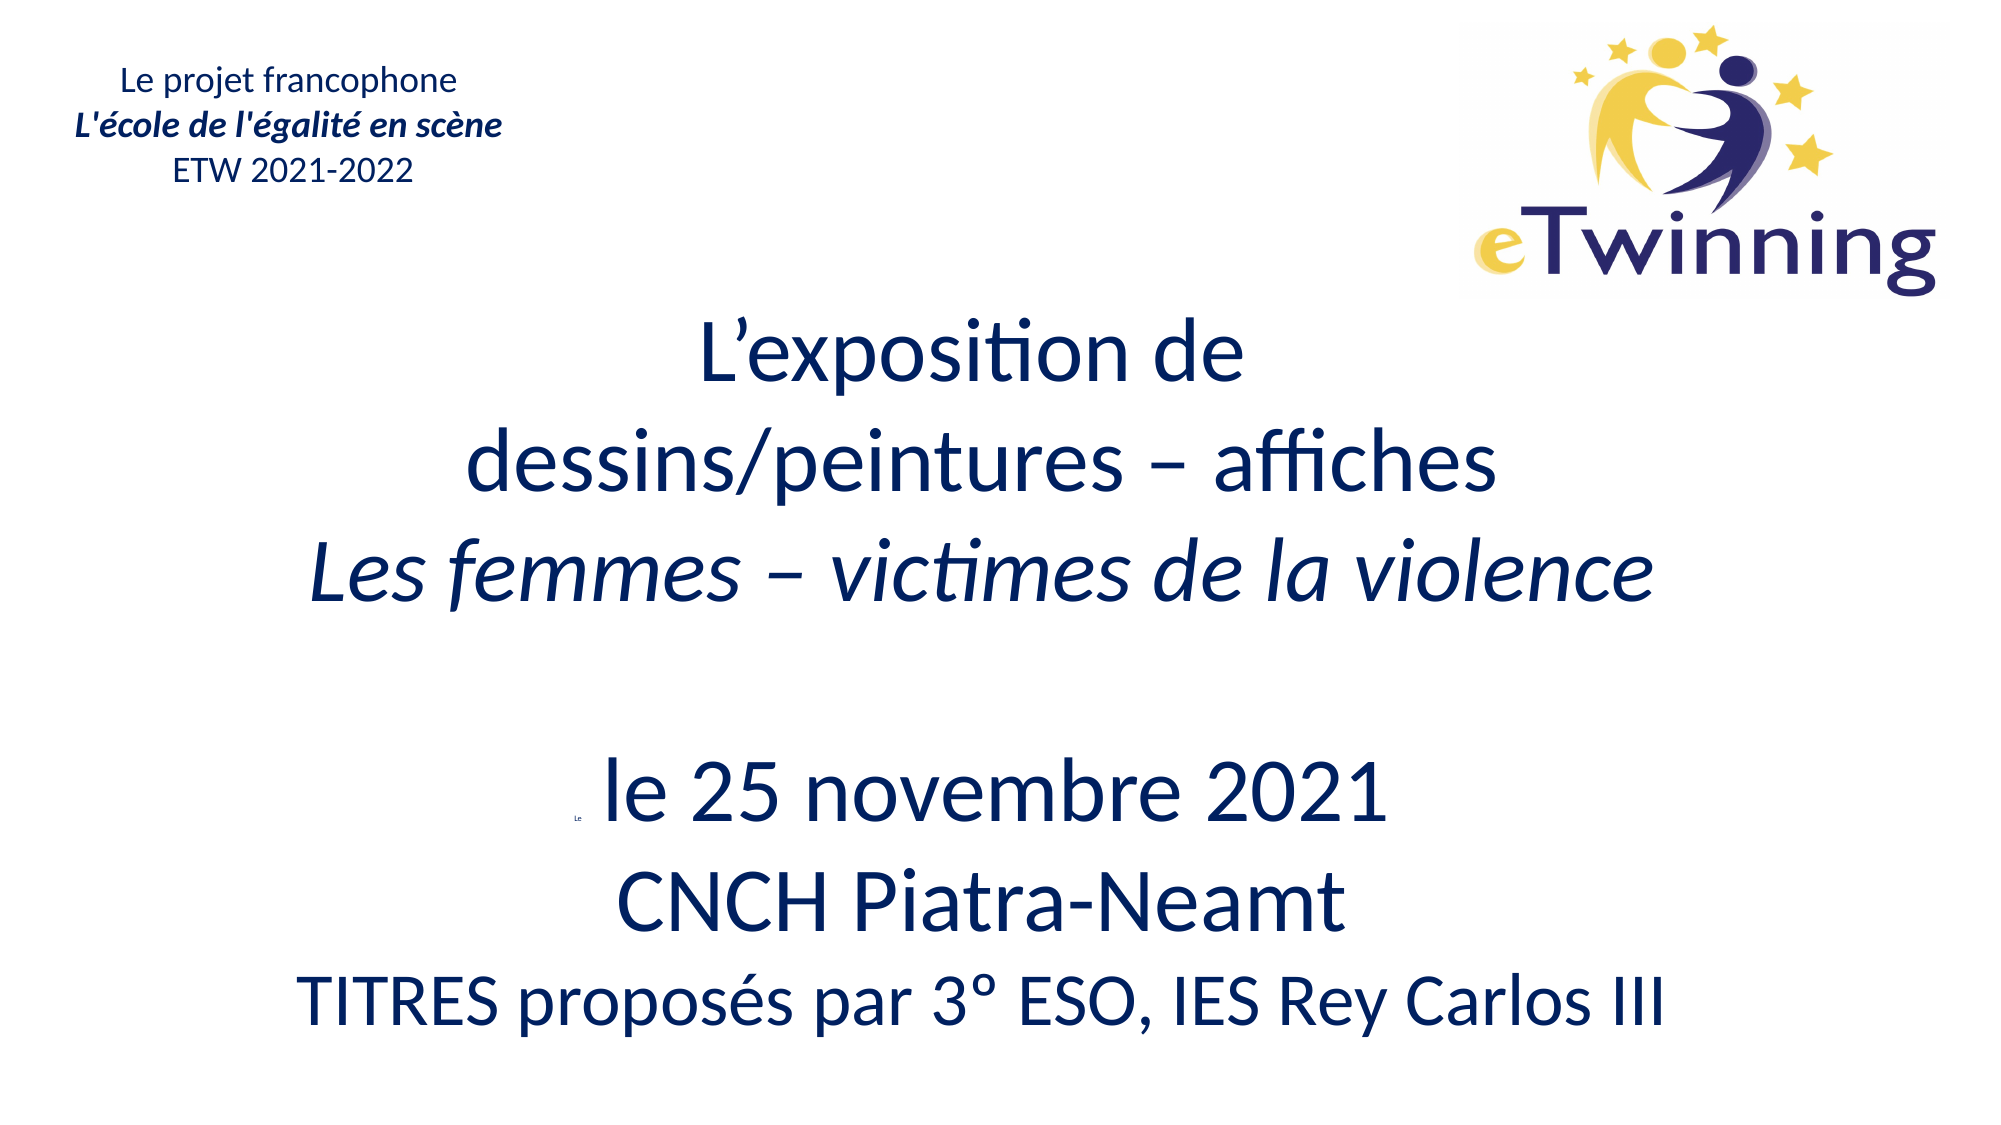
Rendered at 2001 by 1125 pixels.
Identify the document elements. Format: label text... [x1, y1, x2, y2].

picture [1459, 22, 1950, 299]
text_box L’exposition de dessins/peintures – affiches Les femmes – victimes de la violence Le le 25 novembre 2021 CNCH Piatra-Neamt TITRES proposés par 3º ESO, IES Rey Carlos III [281, 282, 1684, 1125]
text_box Le projet francophone L'école de l'égalité en scène ETW 2021-2022 [0, 47, 625, 198]
